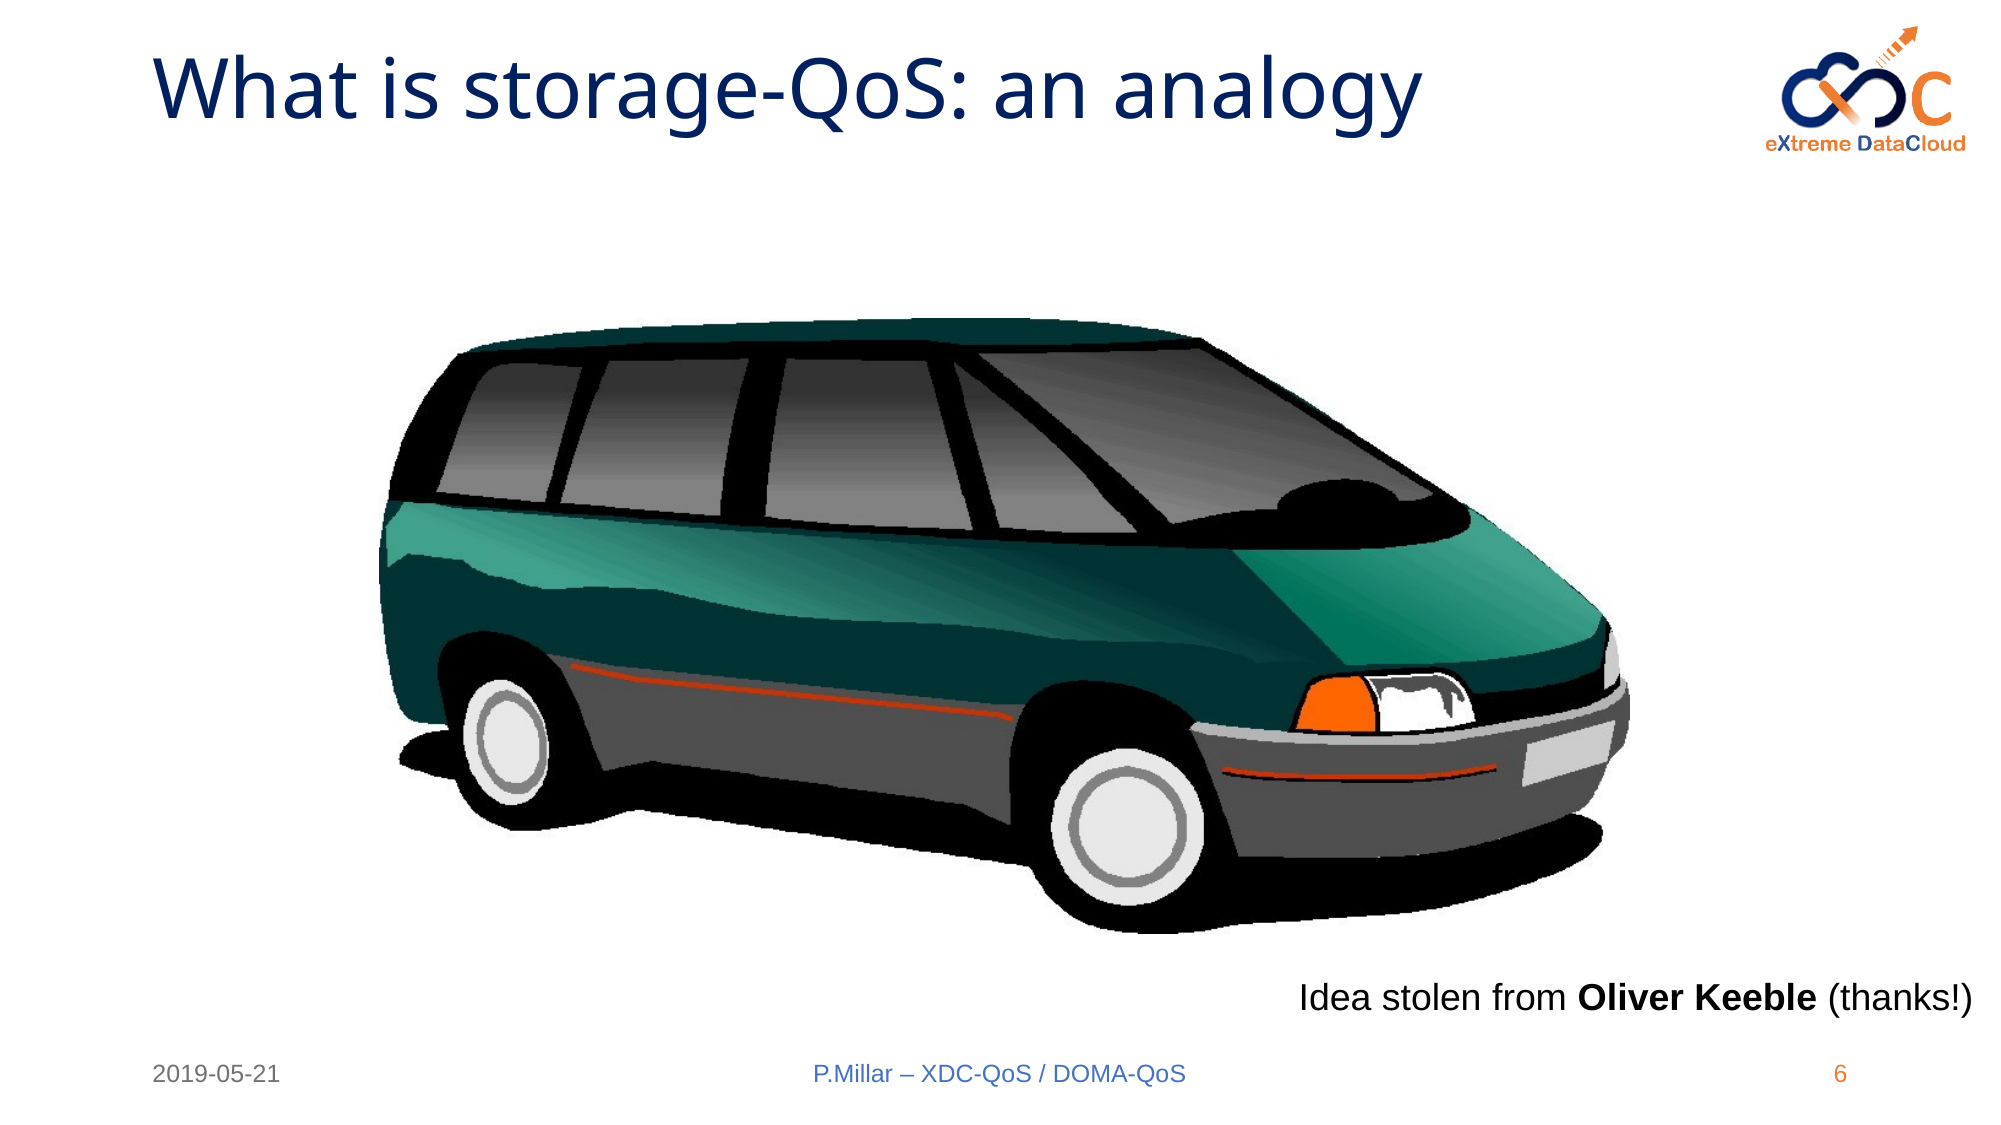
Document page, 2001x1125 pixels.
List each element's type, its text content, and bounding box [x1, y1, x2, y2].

picture [1740, 18, 1985, 170]
slide_number 2019-05-21 [137, 1042, 588, 1103]
picture [379, 318, 1630, 934]
slide_number <number> [1412, 1042, 1863, 1103]
title What is storage-QoS: an analogy [137, 18, 1777, 152]
text_box Idea stolen from Oliver Keeble (thanks!) [1204, 968, 1989, 1026]
footer P.Millar – XDC-QoS / DOMA-QoS [662, 1042, 1338, 1103]
